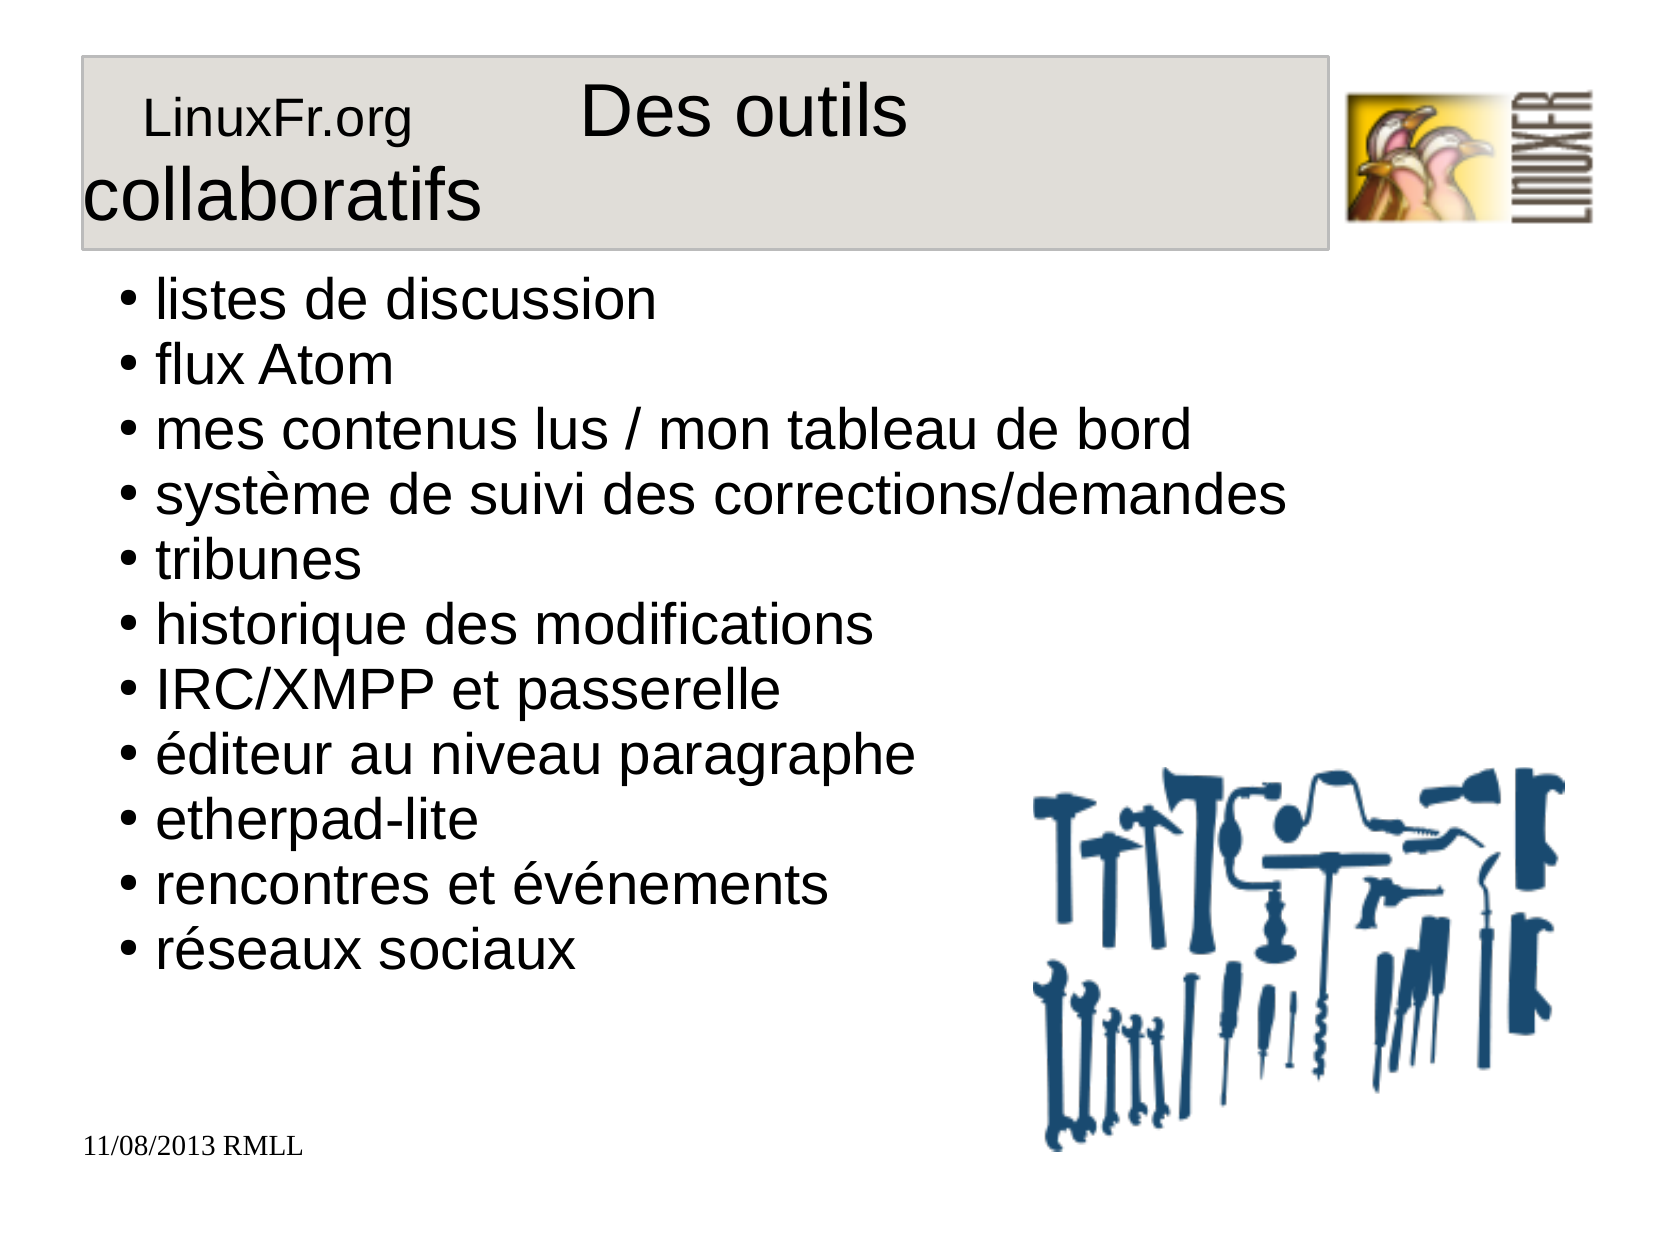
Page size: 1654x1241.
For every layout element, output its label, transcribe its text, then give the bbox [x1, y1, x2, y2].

picture [1033, 767, 1565, 1152]
title LinuxFr.org Des outils collaboratifs [82, 56, 1329, 250]
picture [1341, 88, 1601, 229]
subtitle listes de discussion flux Atom mes contenus lus / mon tableau de bord système de suivi des corrections/demandes tribunes historique des modifications IRC/XMPP et passerelle éditeur au niveau paragraphe etherpad-lite rencontres et événements réseaux sociaux [82, 266, 1625, 1071]
